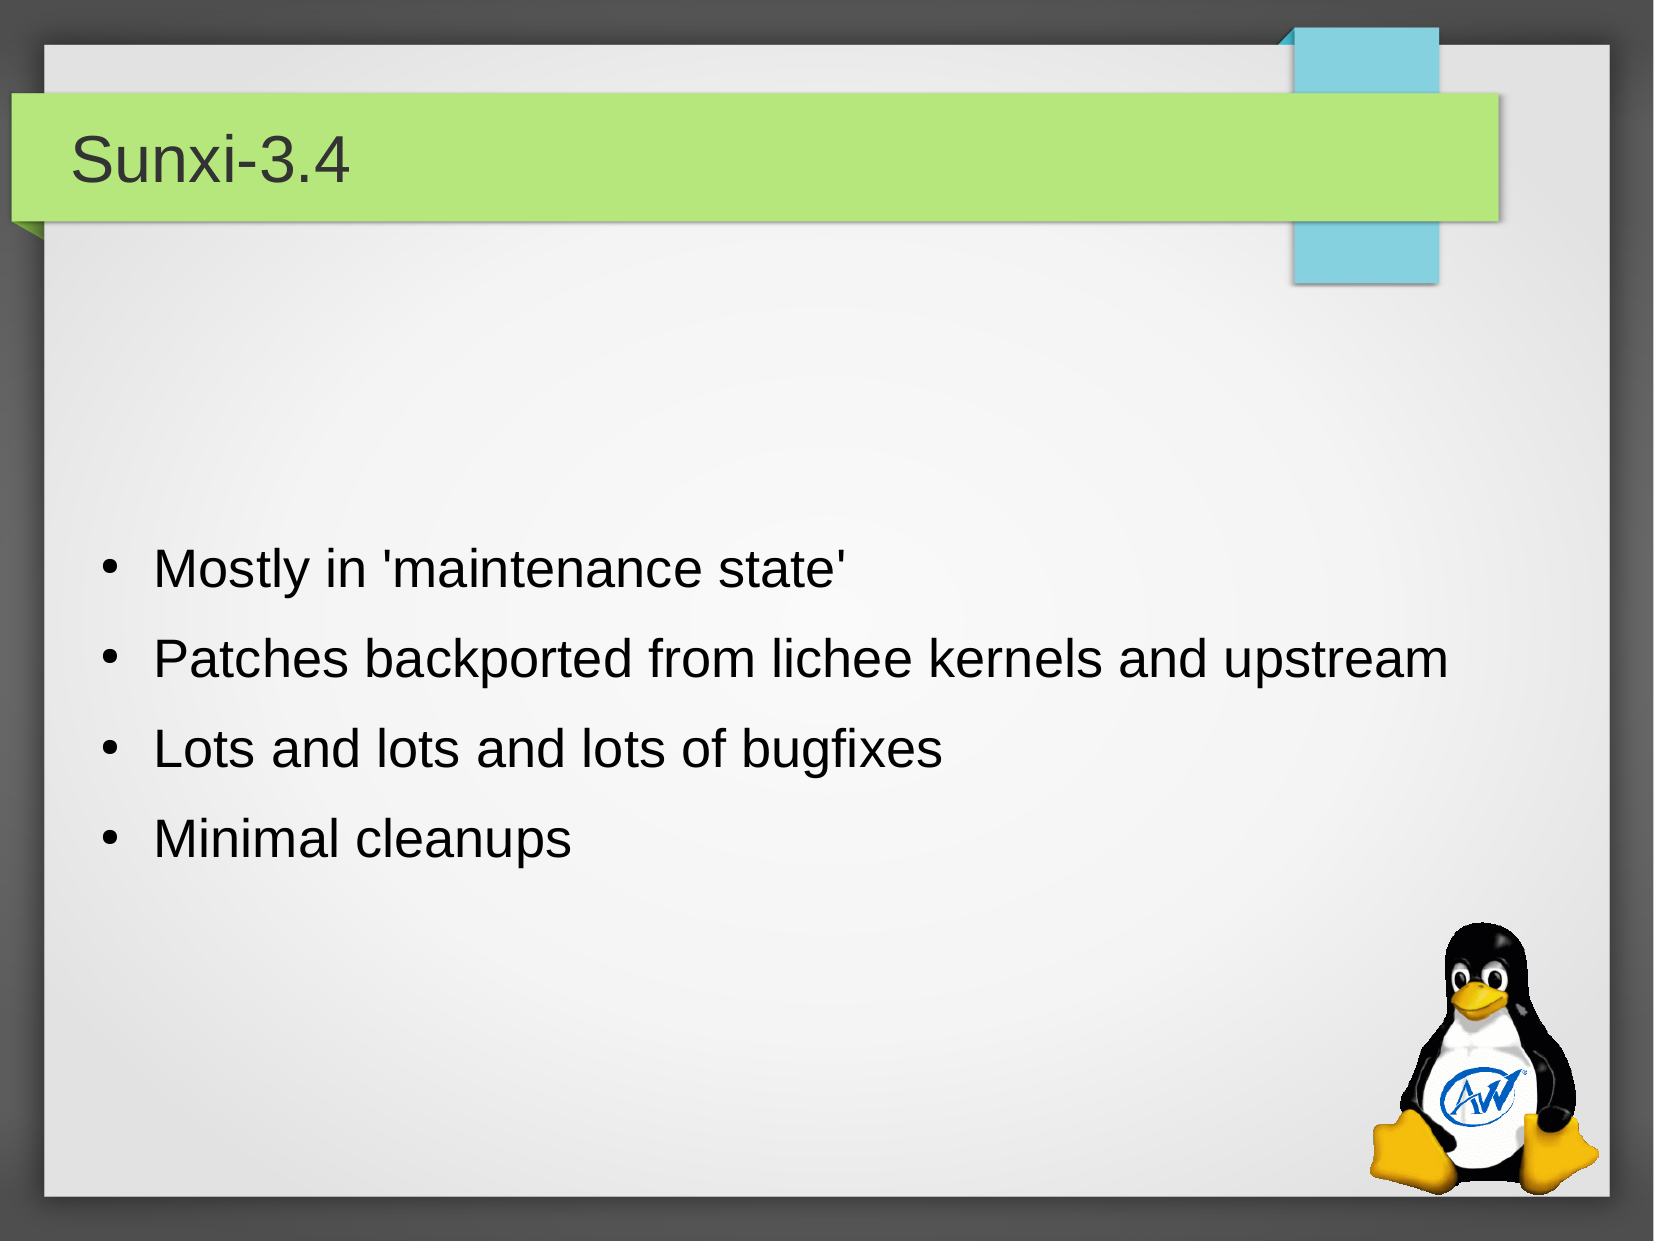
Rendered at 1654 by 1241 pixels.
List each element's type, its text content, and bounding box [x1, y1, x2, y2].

list Mostly in 'maintenance state' Patches backported from lichee kernels and upstream Lots and lots and lots of bugfixes Minimal cleanups [82, 343, 1538, 1063]
title Sunxi-3.4 [70, 106, 1229, 213]
picture [0, 0, 1654, 1241]
